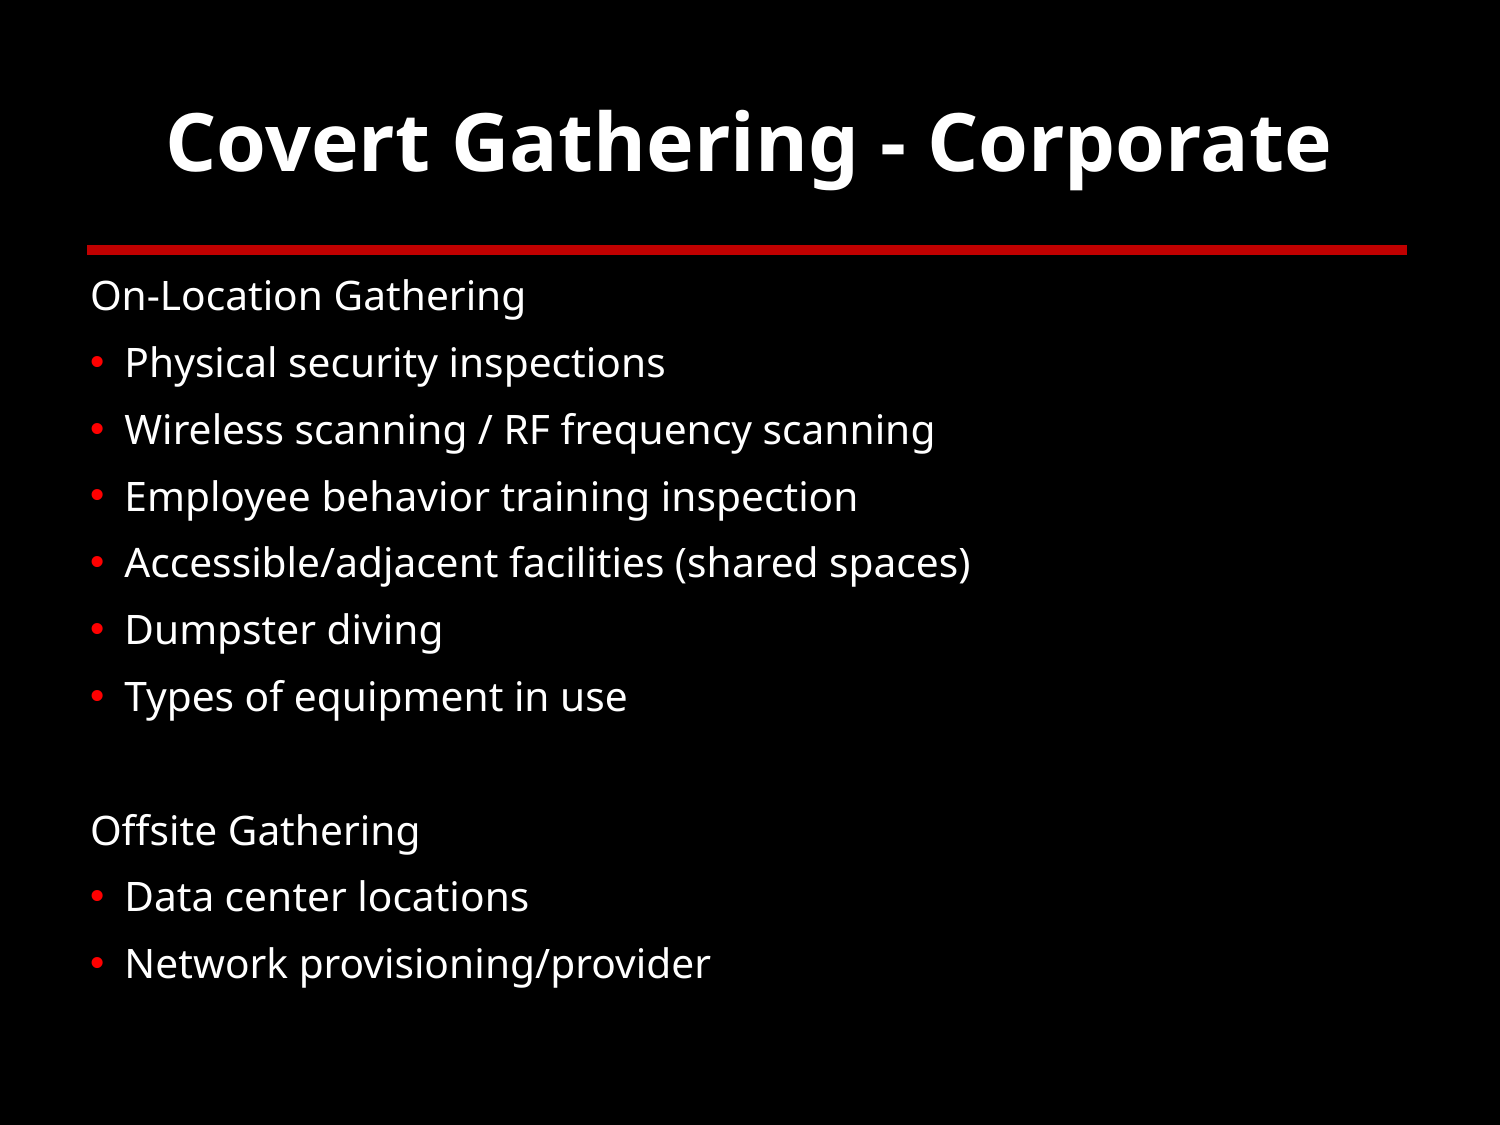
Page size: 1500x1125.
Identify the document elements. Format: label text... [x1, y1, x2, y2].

list On-Location Gathering Physical security inspections Wireless scanning / RF frequency scanning Employee behavior training inspection Accessible/adjacent facilities (shared spaces) Dumpster diving Types of equipment in use Offsite Gathering Data center locations Network provisioning/provider [75, 262, 1425, 1005]
title Covert Gathering - Corporate [75, 45, 1425, 233]
